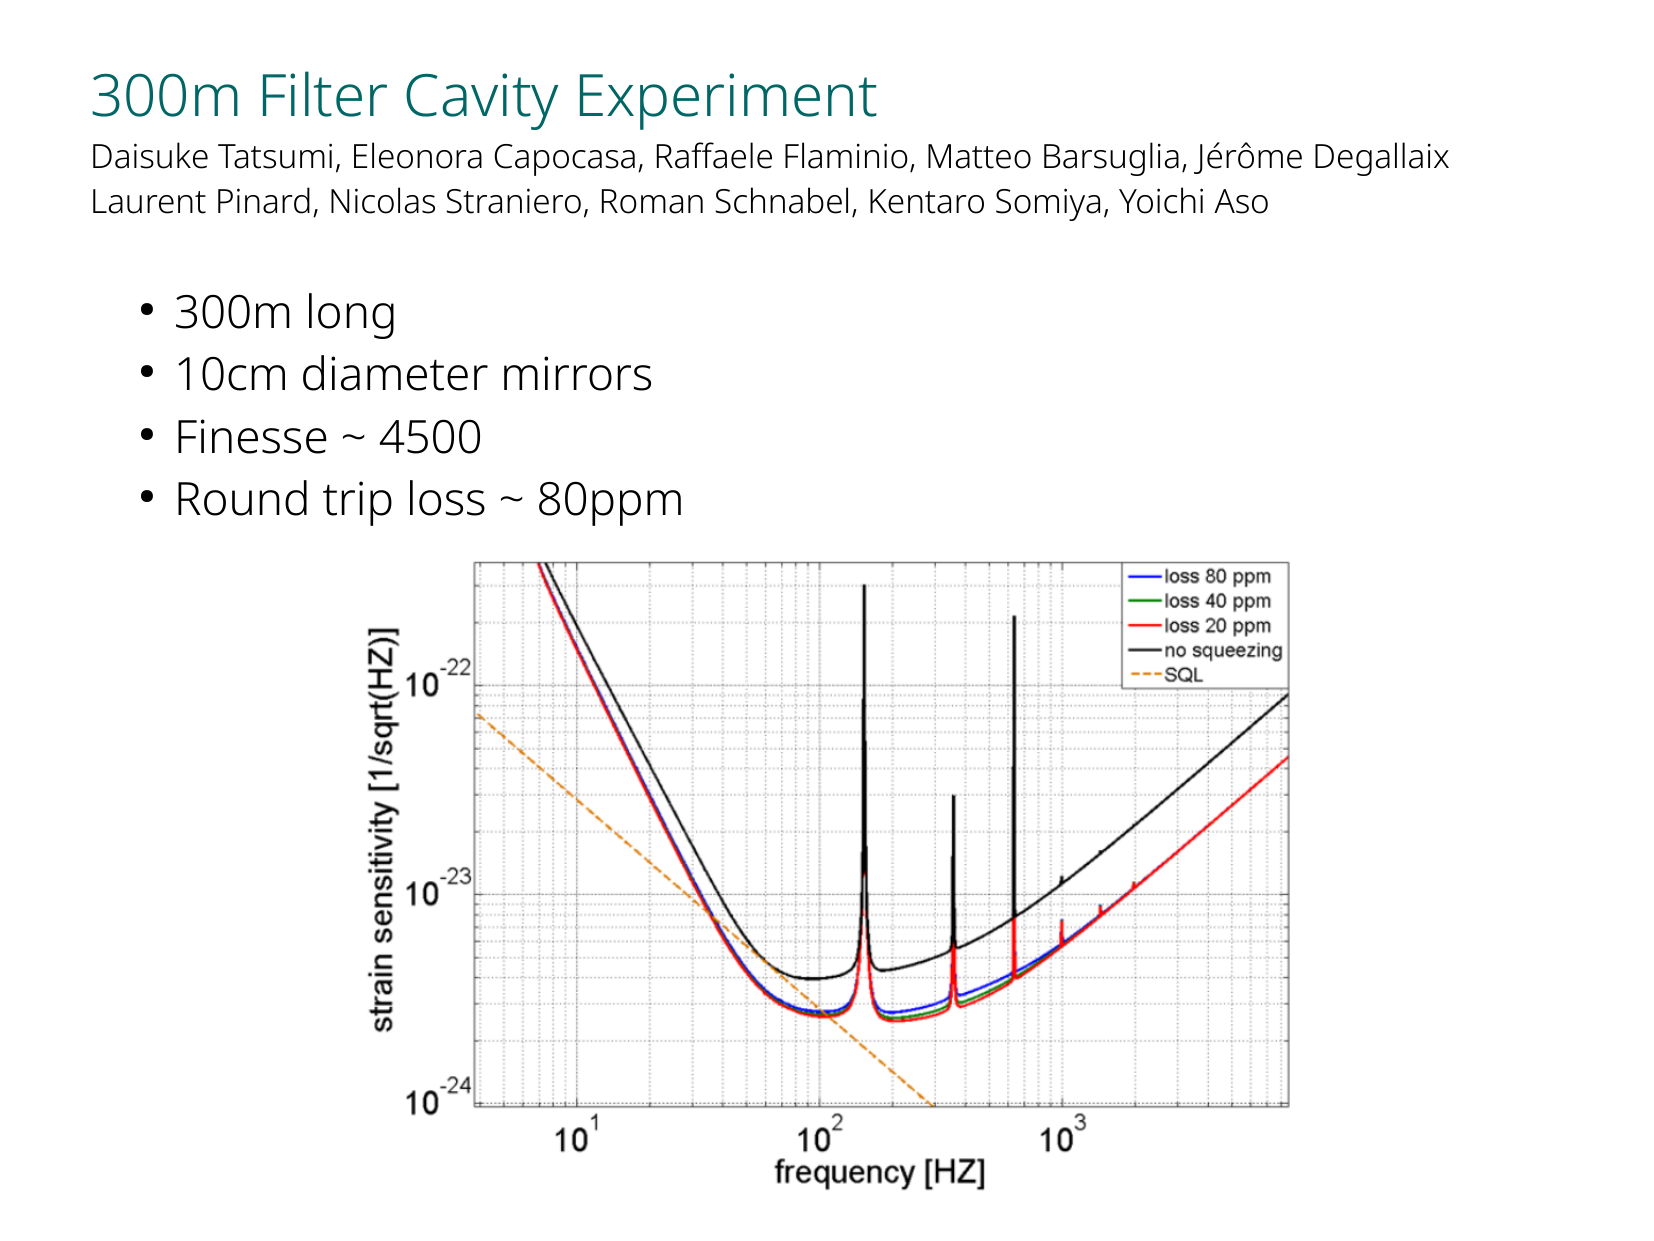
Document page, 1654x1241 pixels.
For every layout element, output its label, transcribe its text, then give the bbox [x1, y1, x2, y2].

picture [354, 543, 1310, 1199]
text_box 300m long 10cm diameter mirrors Finesse ~ 4500 Round trip loss ~ 80ppm [124, 271, 751, 513]
text_box 300m Filter Cavity Experiment Daisuke Tatsumi, Eleonora Capocasa, Raffaele Flaminio, Matteo Barsuglia, Jérôme Degallaix Laurent Pinard, Nicolas Straniero, Roman Schnabel, Kentaro Somiya, Yoichi Aso [75, 46, 1619, 237]
